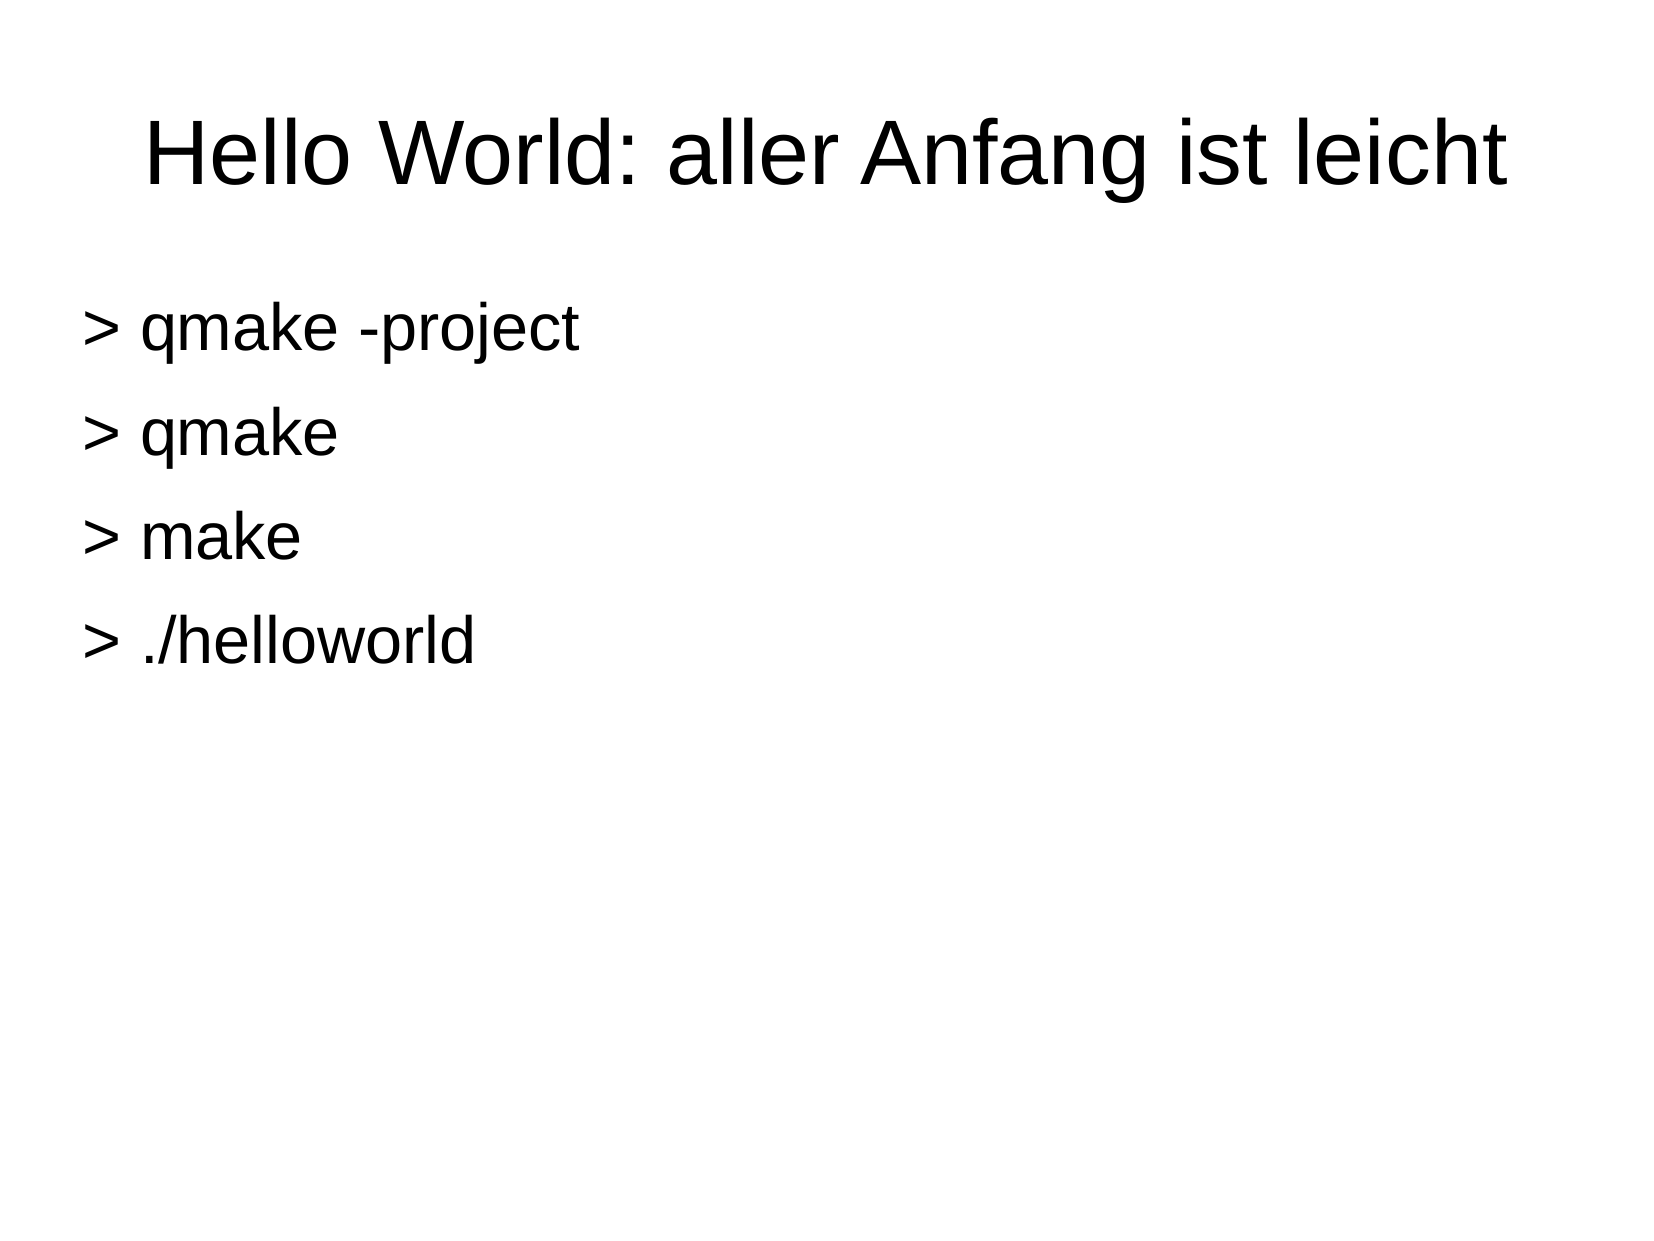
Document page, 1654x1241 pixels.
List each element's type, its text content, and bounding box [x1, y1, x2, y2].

list > qmake -project > qmake > make > ./helloworld [82, 290, 1538, 1010]
title Hello World: aller Anfang ist leicht [82, 49, 1571, 257]
